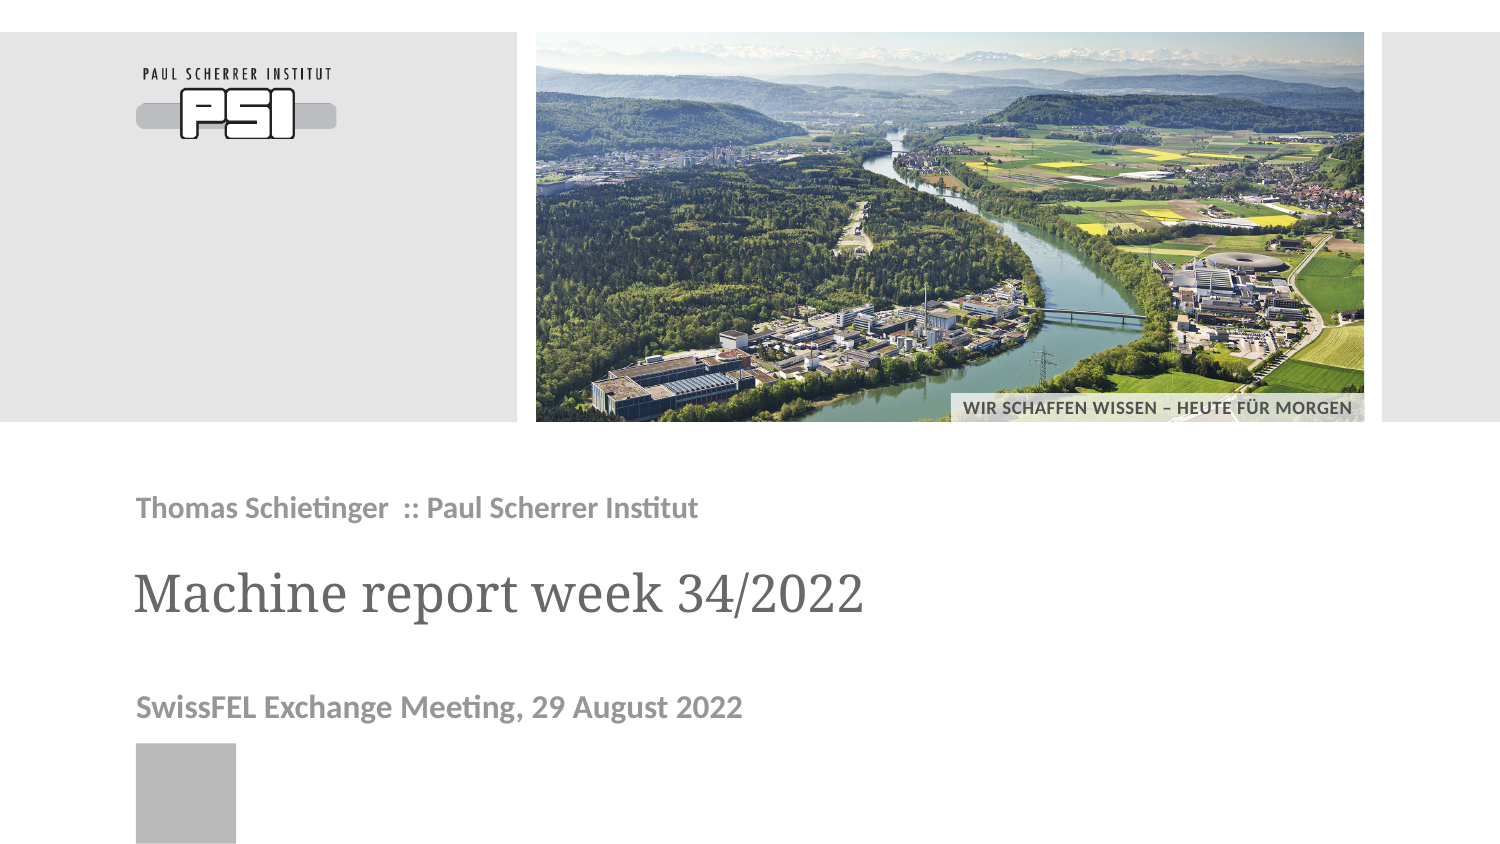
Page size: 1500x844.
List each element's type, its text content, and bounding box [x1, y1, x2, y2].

subtitle Thomas Schietinger :: Paul Scherrer Institut [135, 483, 1441, 529]
picture [539, 32, 1365, 422]
title Machine report week 34/2022 [133, 560, 1441, 648]
list SwissFEL Exchange Meeting, 29 August 2022 [135, 680, 1441, 729]
